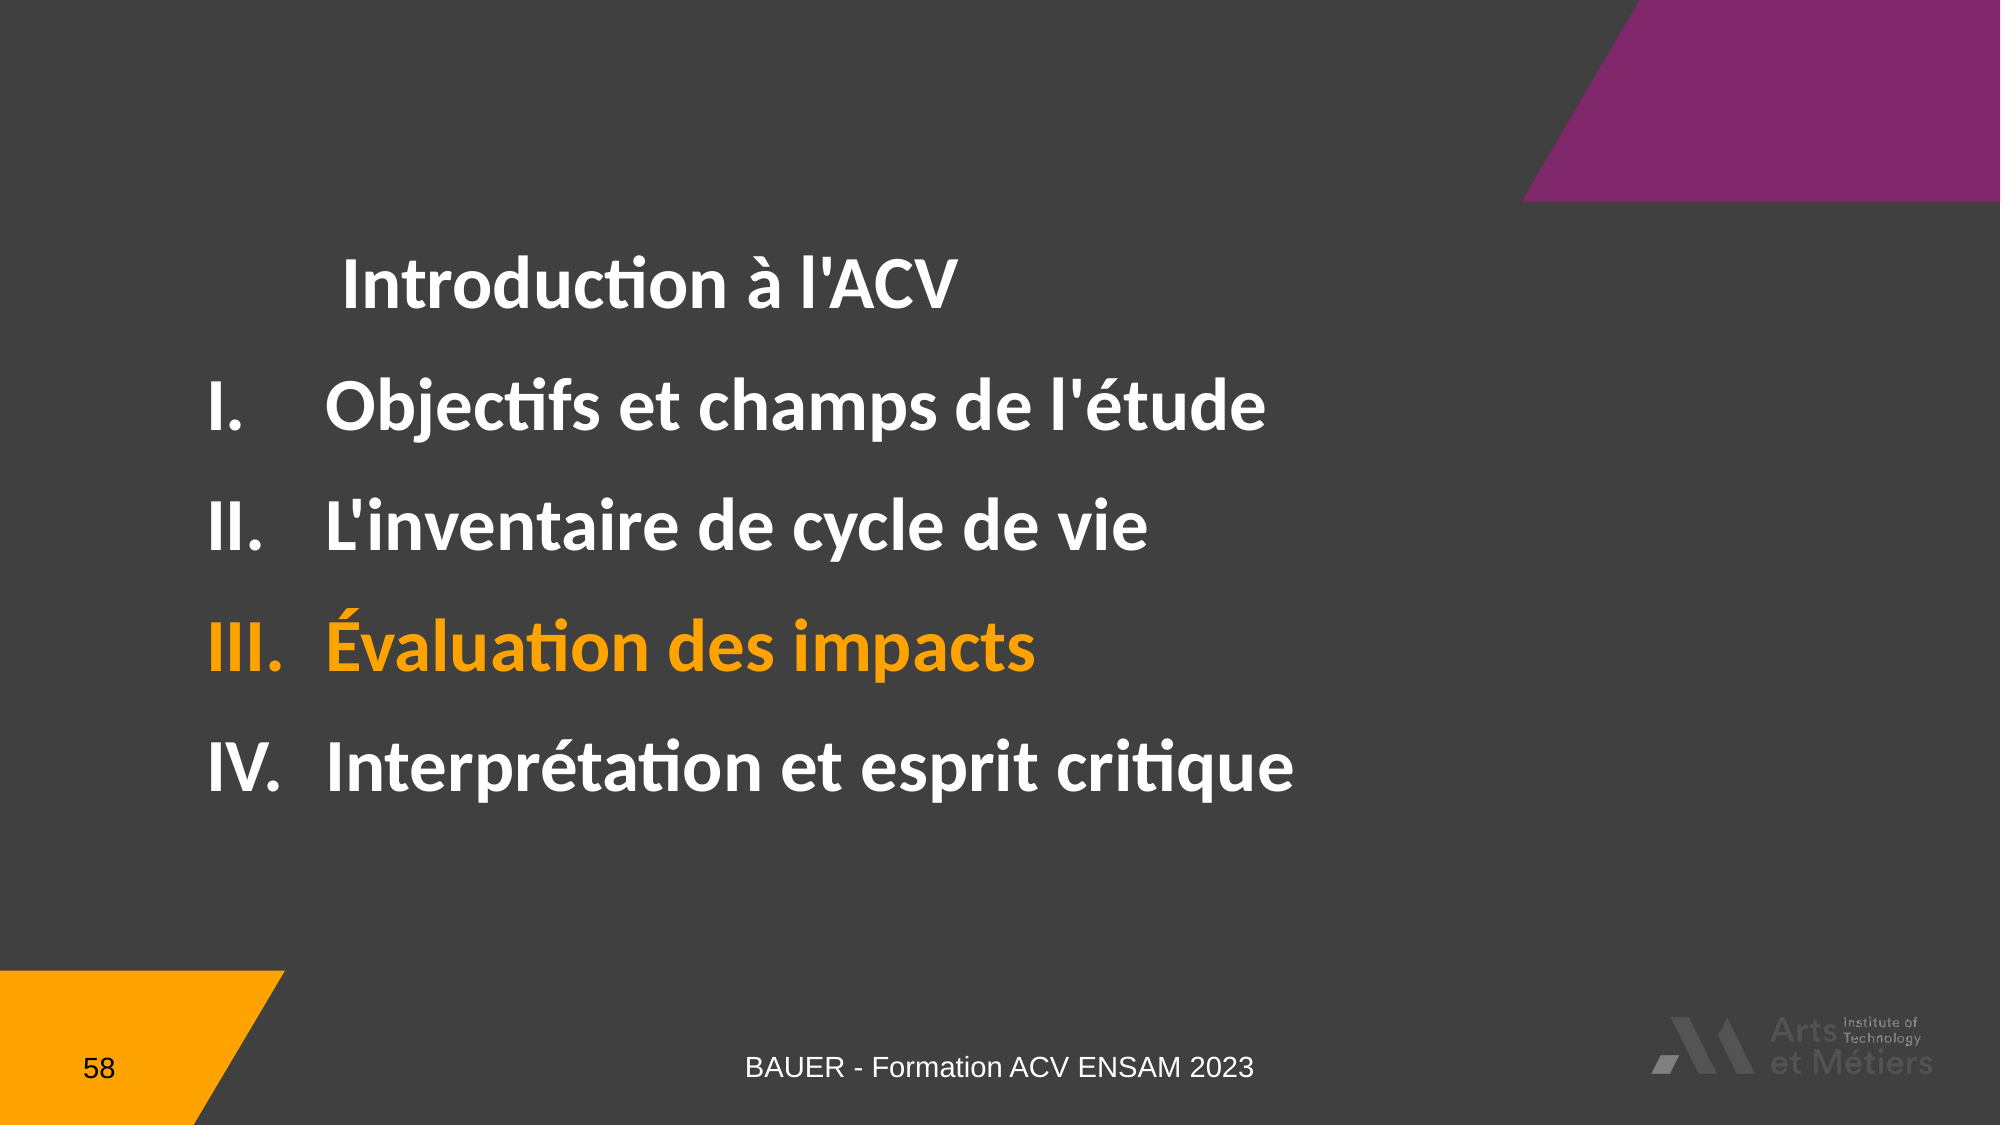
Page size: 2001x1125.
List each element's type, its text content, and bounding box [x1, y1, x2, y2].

list Introduction à l'ACV Objectifs et champs de l'étude L'inventaire de cycle de vie Évaluation des impacts Interprétation et esprit critique [190, 236, 1949, 1019]
picture [1631, 997, 1952, 1093]
